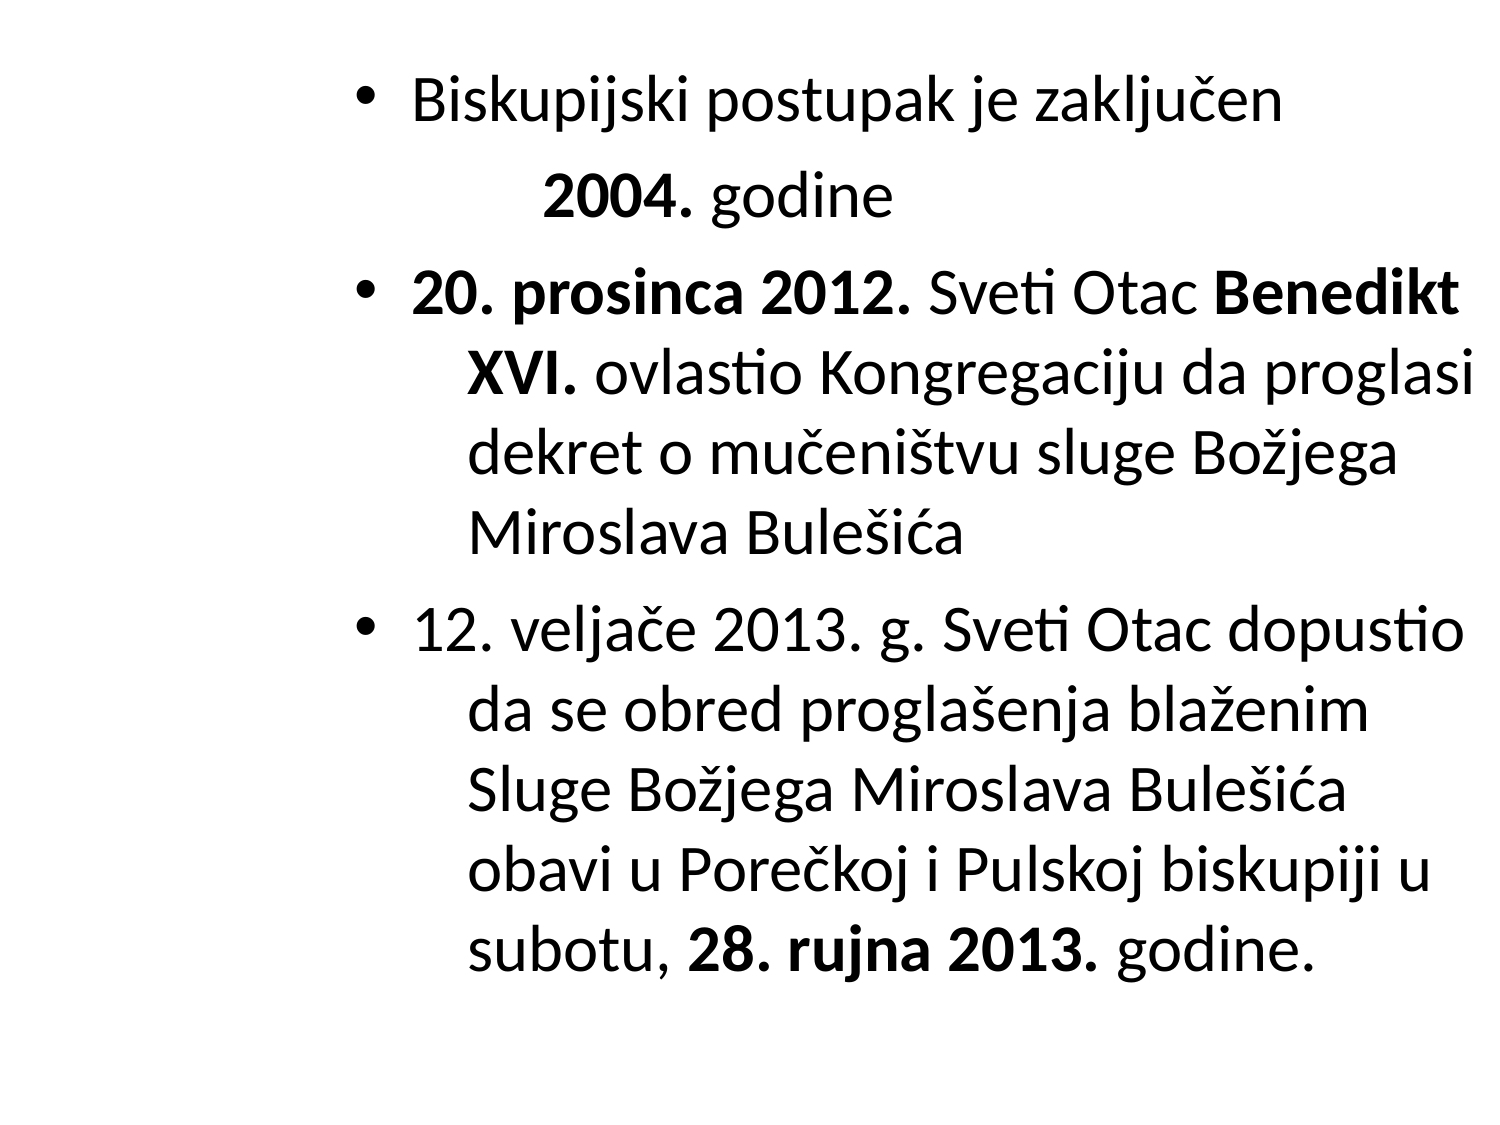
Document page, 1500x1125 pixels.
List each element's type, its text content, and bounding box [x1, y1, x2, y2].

list Biskupijski postupak je zaključen 2004. godine 20. prosinca 2012. Sveti Otac Benedikt XVI. ovlastio Kongregaciju da proglasi dekret o mučeništvu sluge Božjega Miroslava Bulešića 12. veljače 2013. g. Sveti Otac dopustio da se obred proglašenja blaženim Sluge Božjega Miroslava Bulešića obavi u Porečkoj i Pulskoj biskupiji u subotu, 28. rujna 2013. godine. [339, 46, 1500, 1125]
